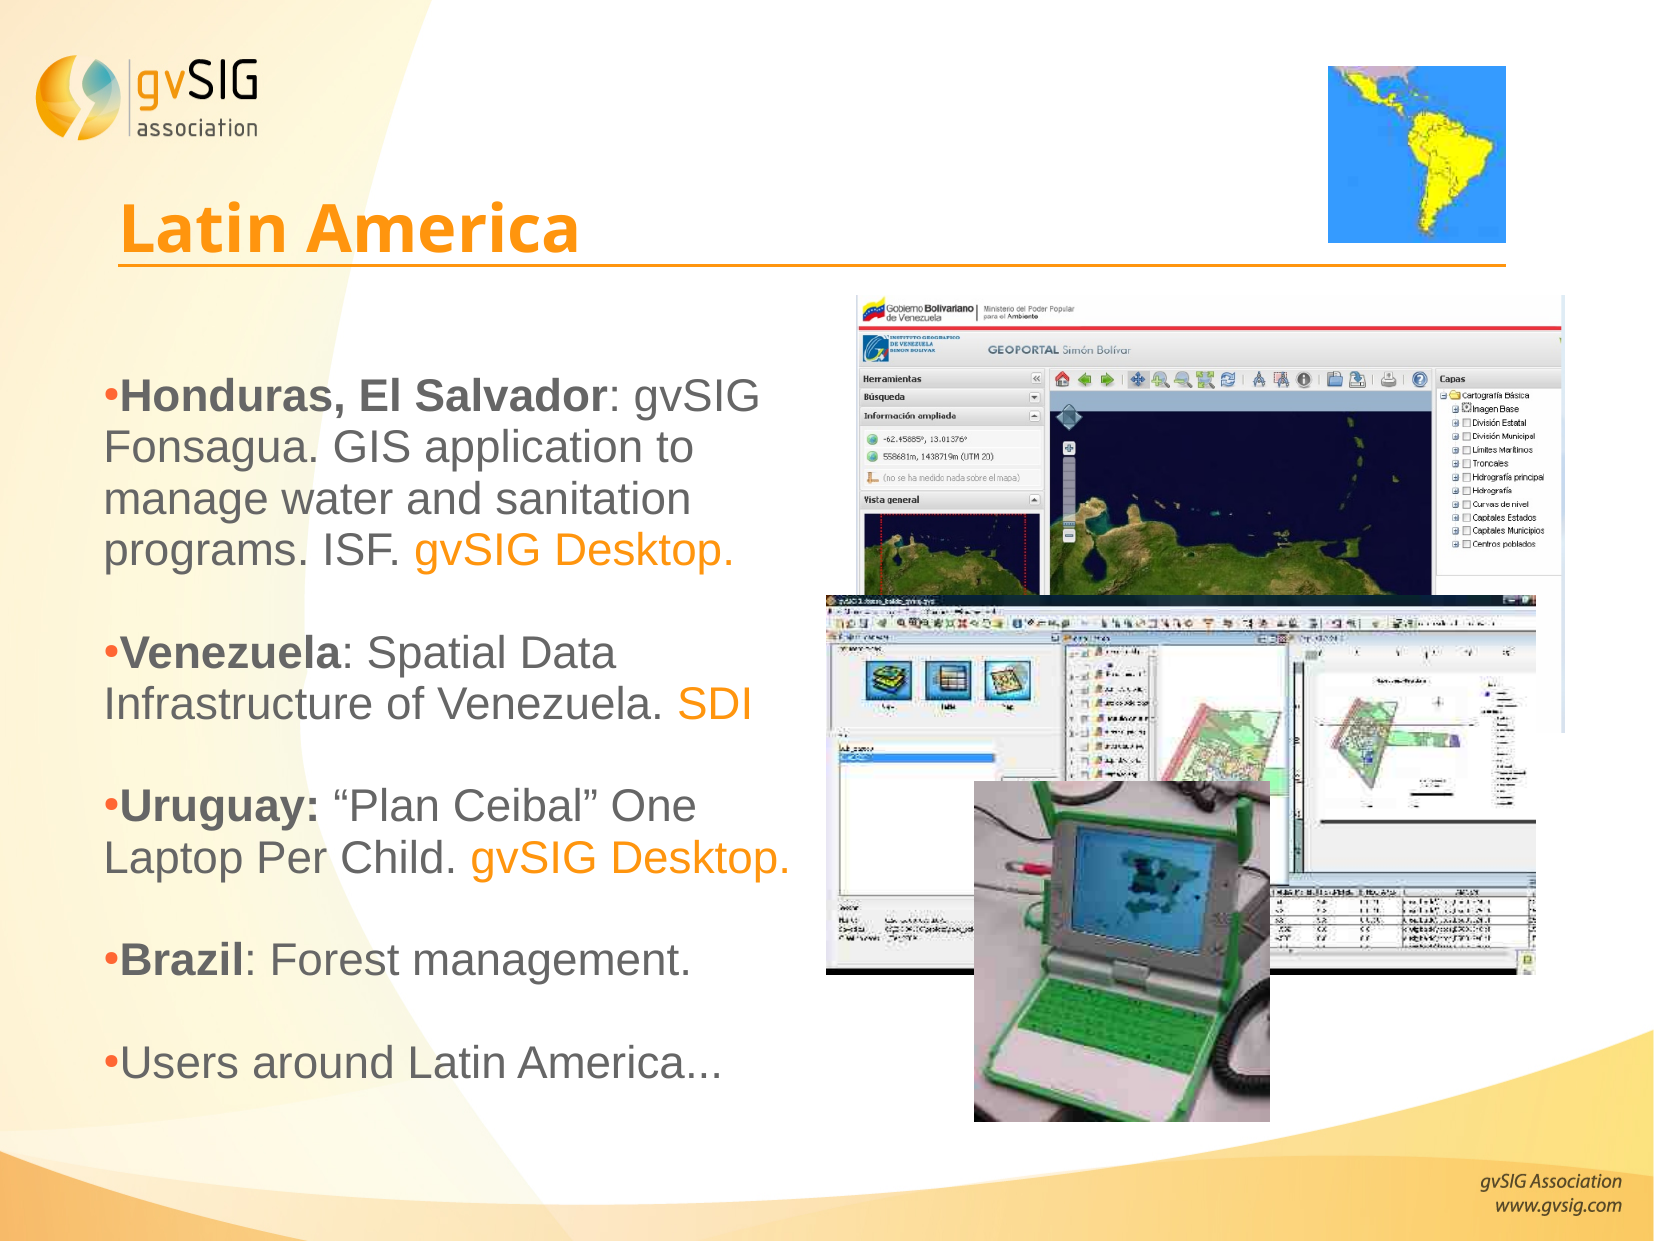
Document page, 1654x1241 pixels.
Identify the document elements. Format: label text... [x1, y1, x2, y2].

picture [0, 0, 1654, 1241]
title Latin America [118, 177, 1607, 276]
text_box Honduras, El Salvador: gvSIG Fonsagua. GIS application to manage water and sanitation programs. ISF. gvSIG Desktop. Venezuela: Spatial Data Infrastructure of Venezuela. SDI Uruguay: “Plan Ceibal” One Laptop Per Child. gvSIG Desktop. Brazil: Forest management. Users around Latin America... [88, 307, 857, 1164]
